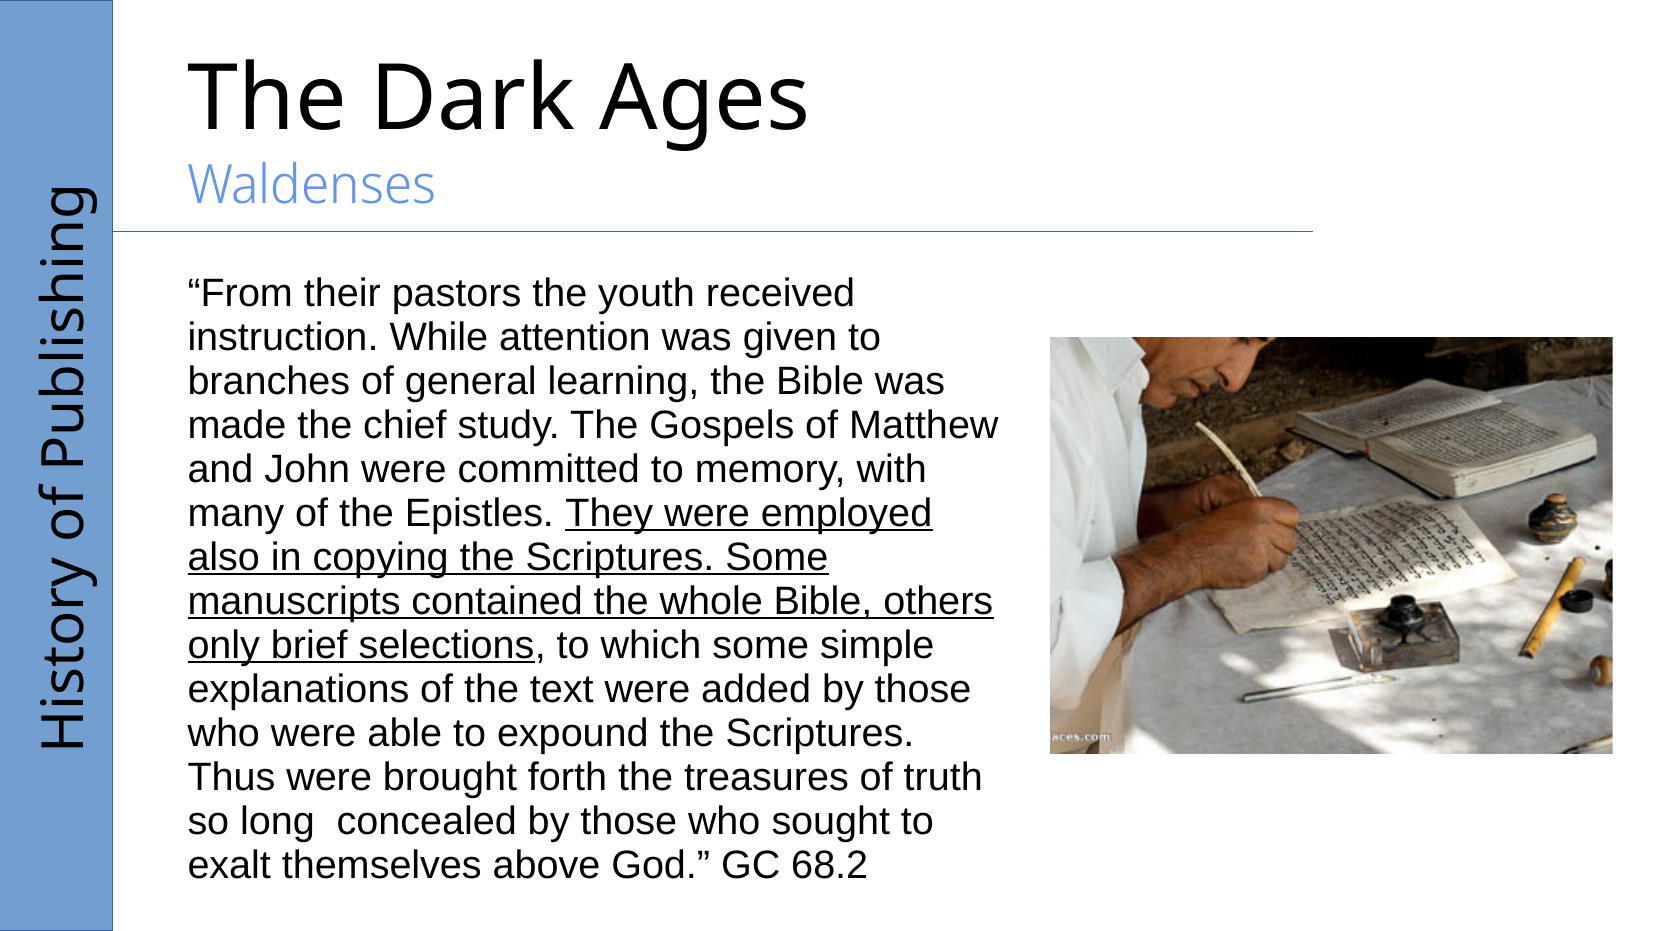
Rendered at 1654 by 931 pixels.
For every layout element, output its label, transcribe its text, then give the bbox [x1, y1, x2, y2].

title The Dark Ages [187, 33, 1571, 125]
subtitle “From their pastors the youth received instruction. While attention was given to branches of general learning, the Bible was made the chief study. The Gospels of Matthew and John were committed to memory, with many of the Epistles. They were employed also in copying the Scriptures. Some manuscripts contained the whole Bible, others only brief selections, to which some simple explanations of the text were added by those who were able to expound the Scriptures. Thus were brought forth the treasures of truth so long concealed by those who sought to exalt themselves above God.” GC 68.2 [187, 270, 1013, 887]
picture [1050, 337, 1613, 754]
text_box History of Publishing [13, 37, 105, 901]
title Waldenses [187, 125, 1571, 239]
text_box [0, 0, 113, 931]
